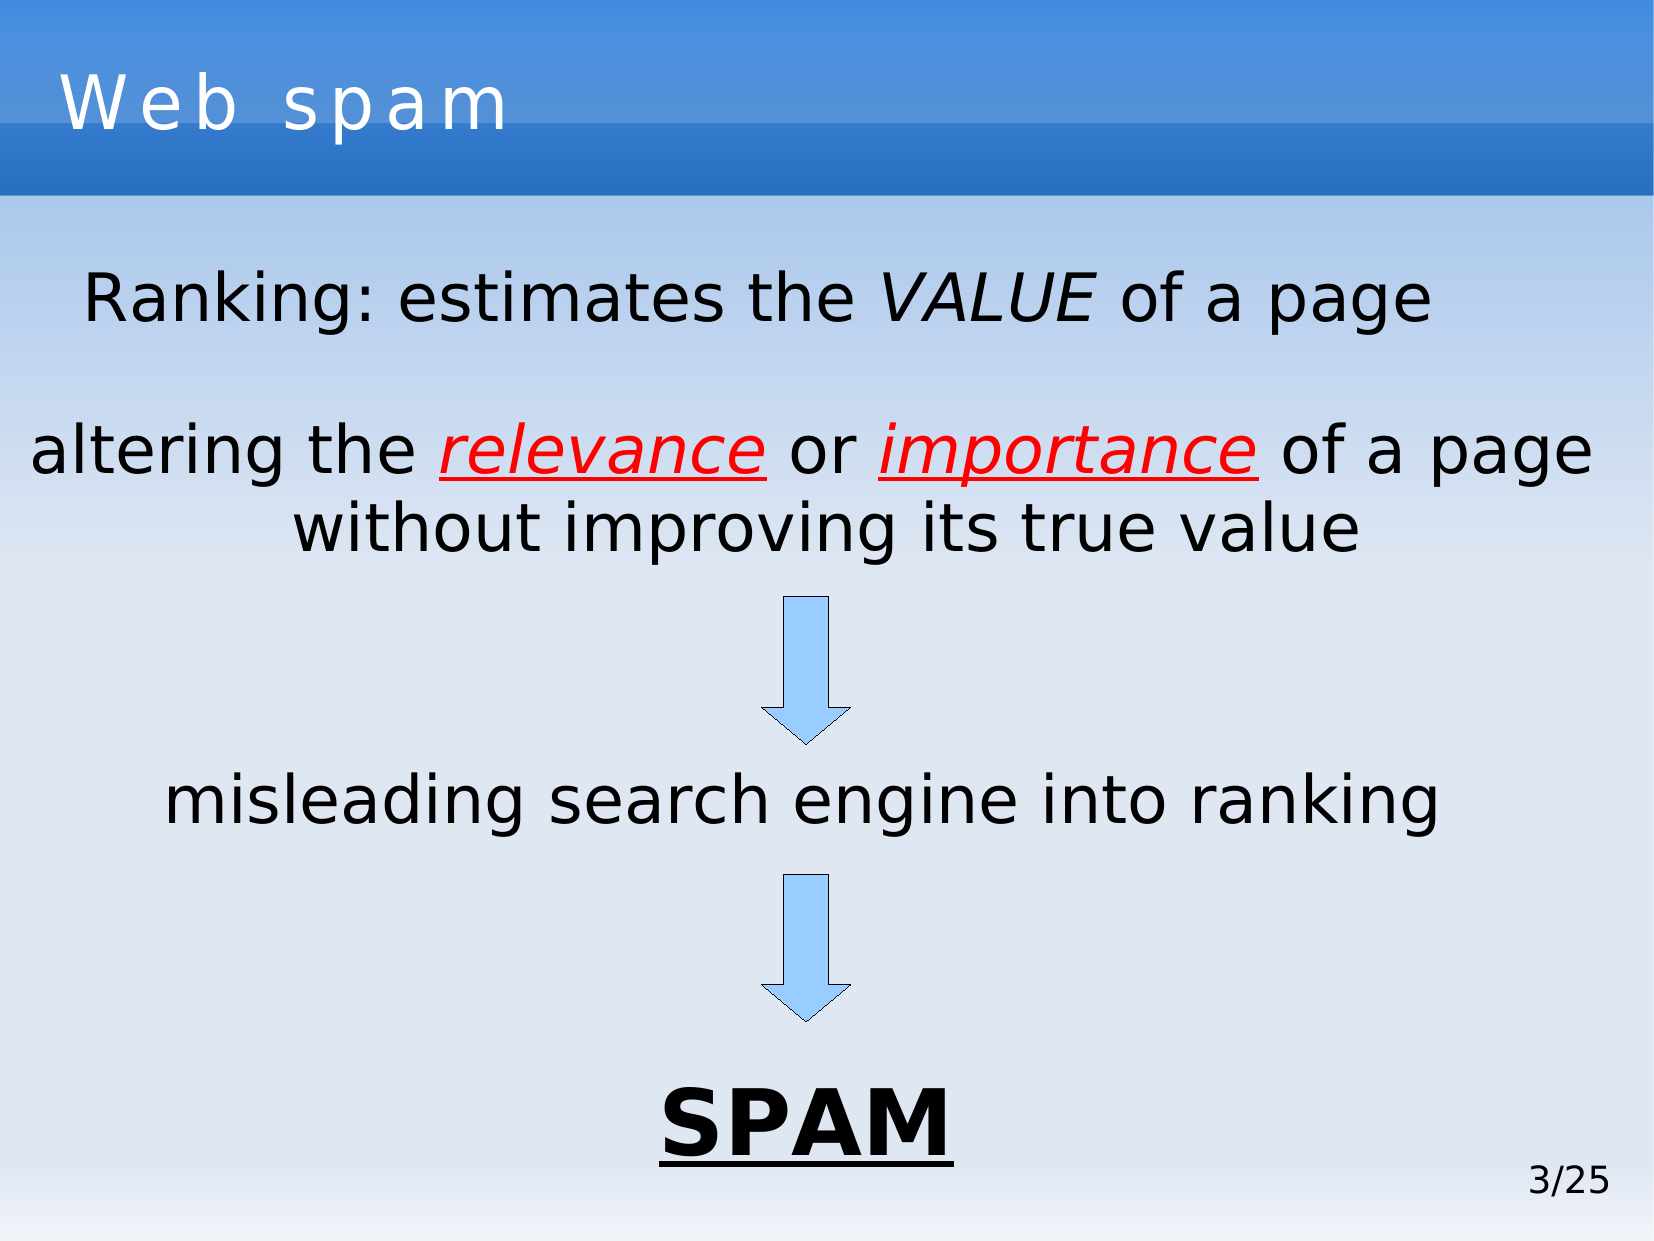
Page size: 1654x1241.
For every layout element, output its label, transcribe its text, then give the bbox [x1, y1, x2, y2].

text_box [761, 596, 851, 745]
subtitle misleading search engine into ranking [59, 726, 1548, 875]
text_box [761, 874, 851, 1022]
text_box SPAM [643, 1062, 969, 1185]
text_box 3/25 [1455, 1151, 1627, 1210]
text_box altering the relevance or importance of a page without improving its true value [29, 411, 1625, 567]
text_box Ranking: estimates the VALUE of a page [82, 243, 1571, 355]
picture [0, 0, 1654, 1241]
title Web spam [59, 29, 1482, 178]
